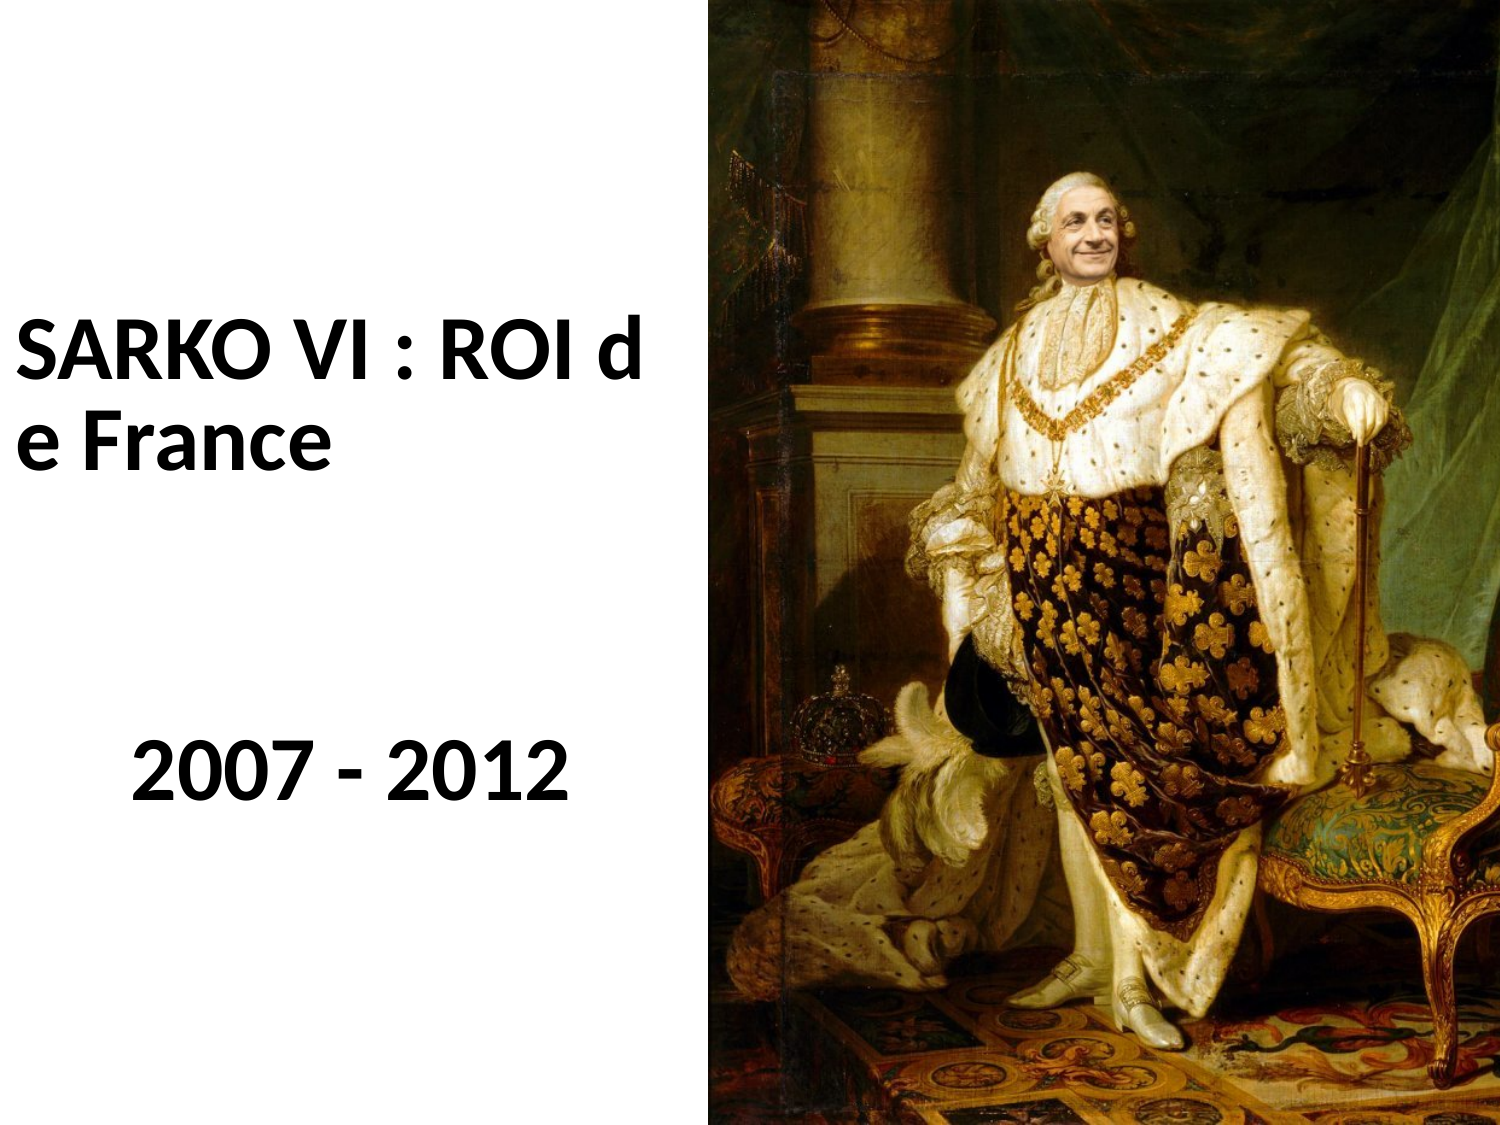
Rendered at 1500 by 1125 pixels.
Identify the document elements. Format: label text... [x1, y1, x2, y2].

title SARKO VI : ROI de France 2007 - 2012 [0, 0, 703, 1125]
picture [708, 0, 1500, 1125]
